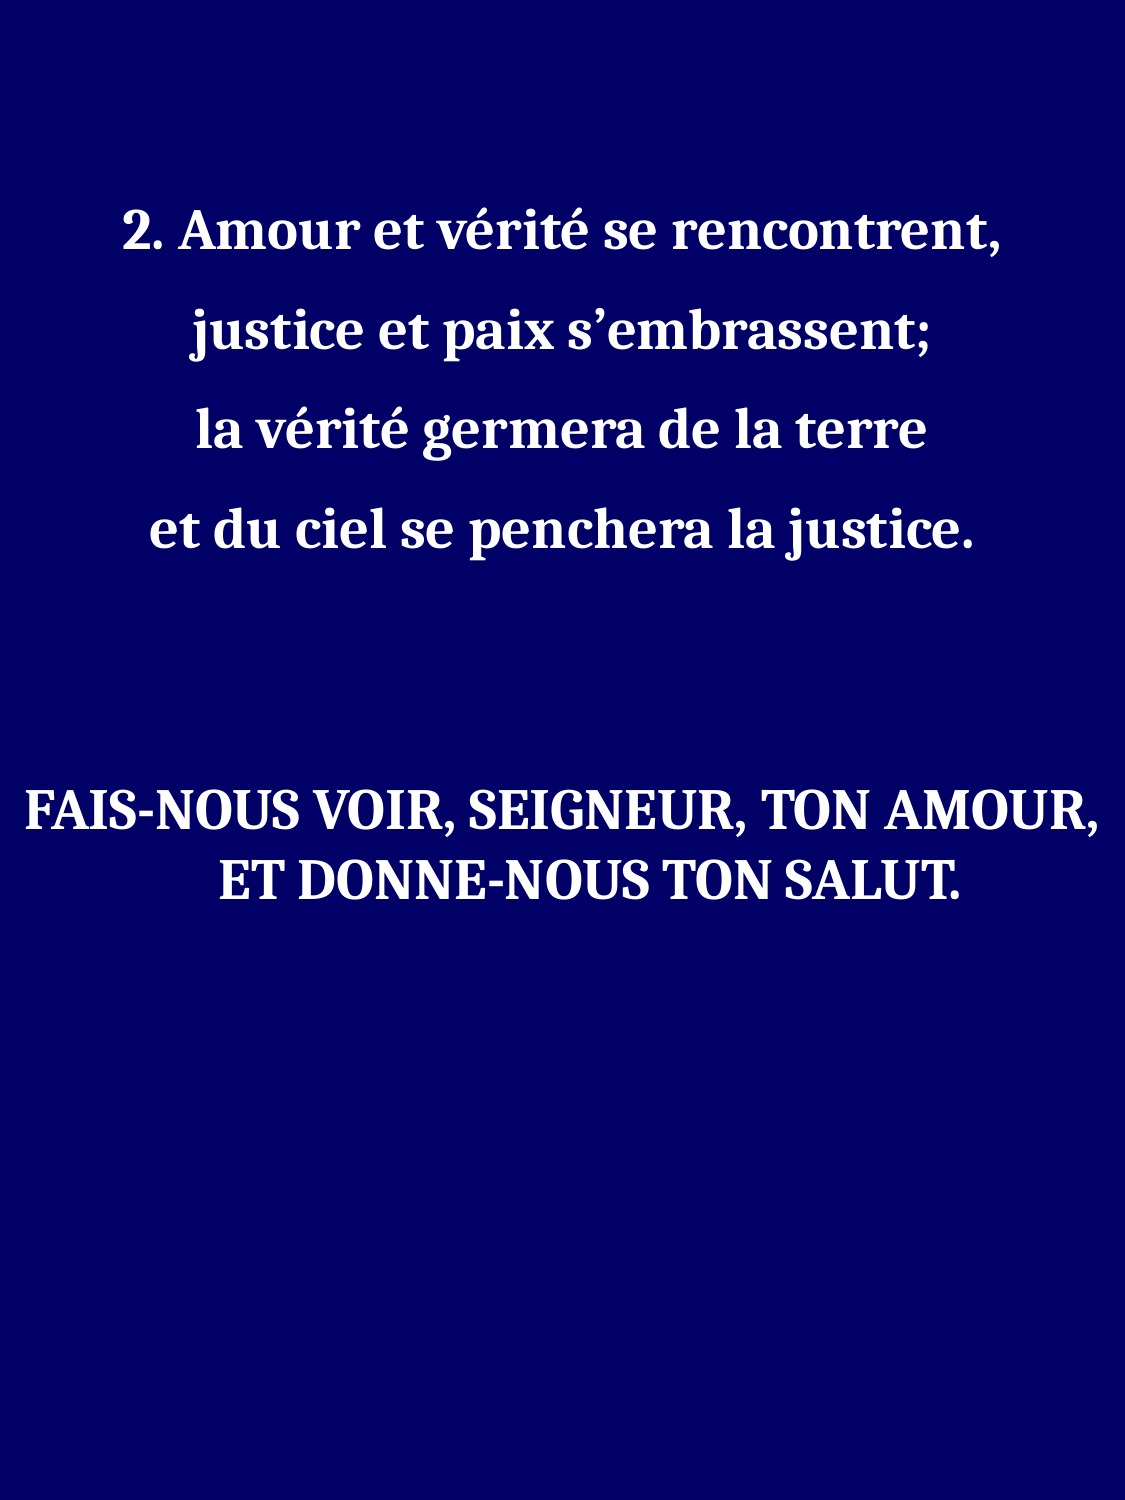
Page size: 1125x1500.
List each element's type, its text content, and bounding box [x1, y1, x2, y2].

text_box 2. Amour et vérité se rencontrent, justice et paix s’embrassent; la vérité germera de la terre et du ciel se penchera la justice. FAIS-NOUS VOIR, SEIGNEUR, TON AMOUR, ET DONNE-NOUS TON SALUT. [0, 70, 1125, 1394]
